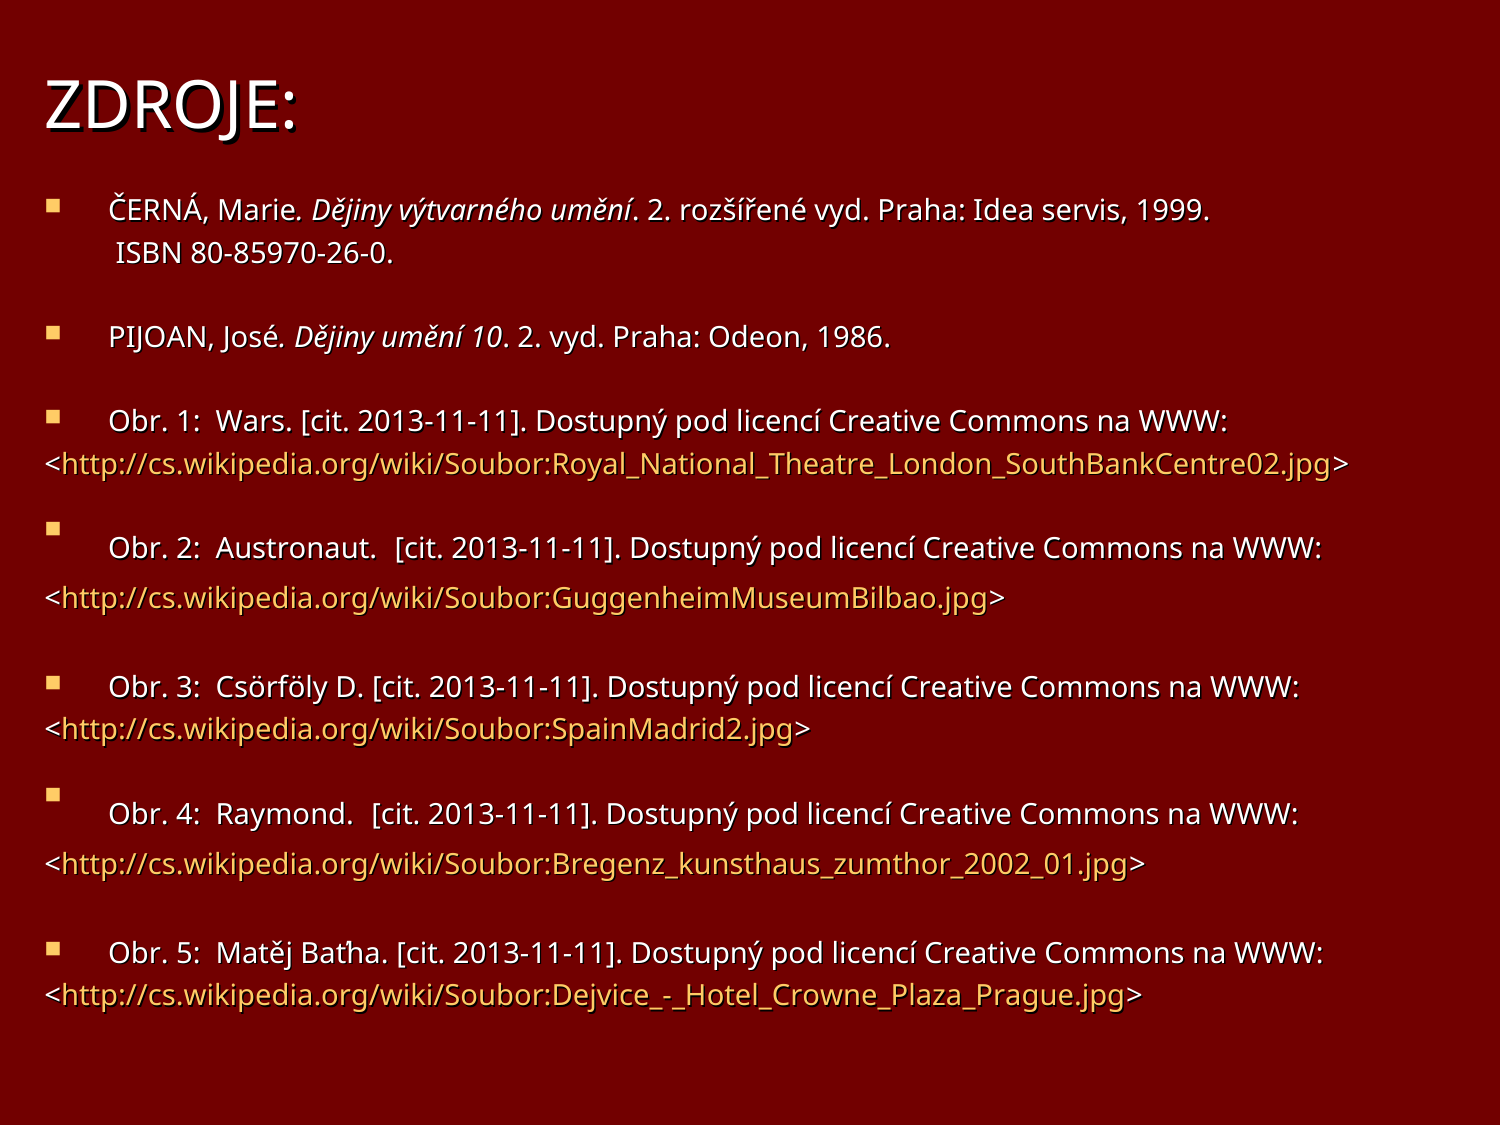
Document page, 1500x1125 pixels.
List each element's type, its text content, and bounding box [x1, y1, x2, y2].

list ZDROJE: ČERNÁ, Marie. Dějiny výtvarného umění. 2. rozšířené vyd. Praha: Idea servis, 1999. ISBN 80-85970-26-0. PIJOAN, José. Dějiny umění 10. 2. vyd. Praha: Odeon, 1986. Obr. 1: Wars. [cit. 2013-11-11]. Dostupný pod licencí Creative Commons na WWW: <http://cs.wikipedia.org/wiki/Soubor:Royal_National_Theatre_London_SouthBankCentre02.jpg> Obr. 2: Austronaut. [cit. 2013-11-11]. Dostupný pod licencí Creative Commons na WWW: <http://cs.wikipedia.org/wiki/Soubor:GuggenheimMuseumBilbao.jpg> Obr. 3: Csörföly D. [cit. 2013-11-11]. Dostupný pod licencí Creative Commons na WWW: <http://cs.wikipedia.org/wiki/Soubor:SpainMadrid2.jpg> Obr. 4: Raymond. [cit. 2013-11-11]. Dostupný pod licencí Creative Commons na WWW: <http://cs.wikipedia.org/wiki/Soubor:Bregenz_kunsthaus_zumthor_2002_01.jpg> Obr. 5: Matěj Baťha. [cit. 2013-11-11]. Dostupný pod licencí Creative Commons na WWW: <http://cs.wikipedia.org/wiki/Soubor:Dejvice_-_Hotel_Crowne_Plaza_Prague.jpg> [29, 54, 1483, 1125]
